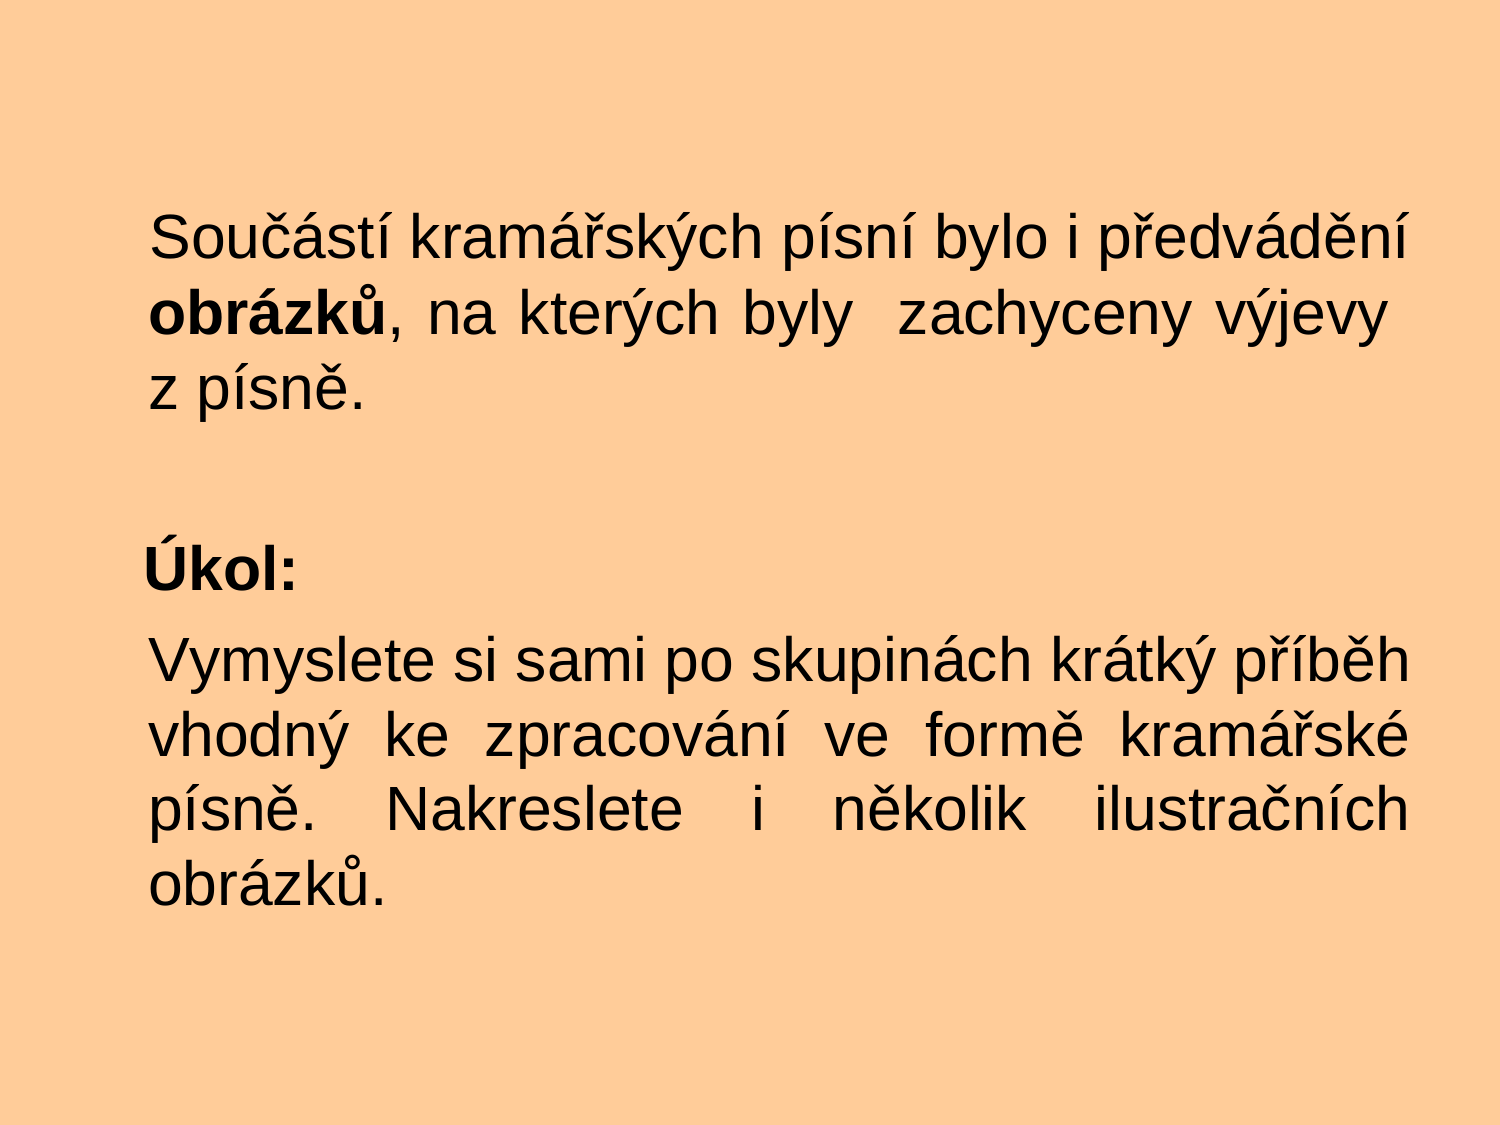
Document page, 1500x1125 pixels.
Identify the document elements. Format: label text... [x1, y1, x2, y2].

list Součástí kramářských písní bylo i předvádění obrázků, na kterých byly zachyceny výjevy z písně. Úkol: Vymyslete si sami po skupinách krátký příběh vhodný ke zpracování ve formě kramářské písně. Nakreslete i několik ilustračních obrázků. [76, 184, 1427, 1017]
